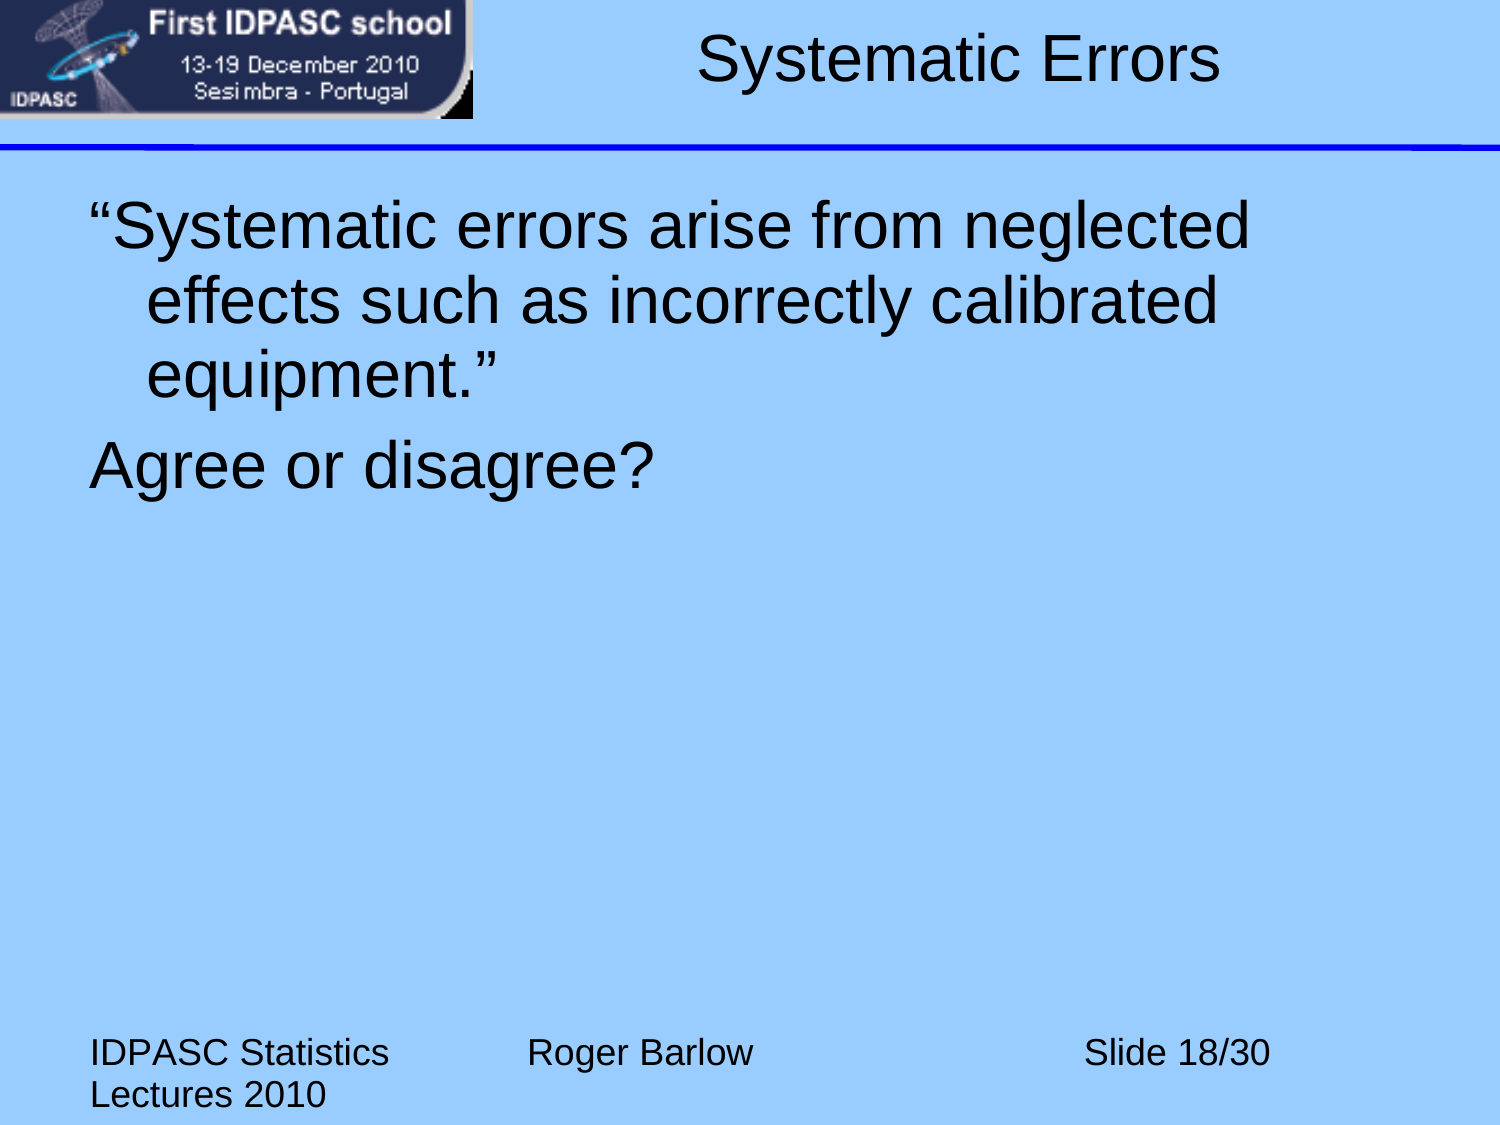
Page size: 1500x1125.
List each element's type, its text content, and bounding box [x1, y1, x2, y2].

list “Systematic errors arise from neglected effects such as incorrectly calibrated equipment.” Agree or disagree? [75, 177, 1359, 1010]
title Systematic Errors [501, 7, 1418, 111]
picture [0, 0, 473, 119]
